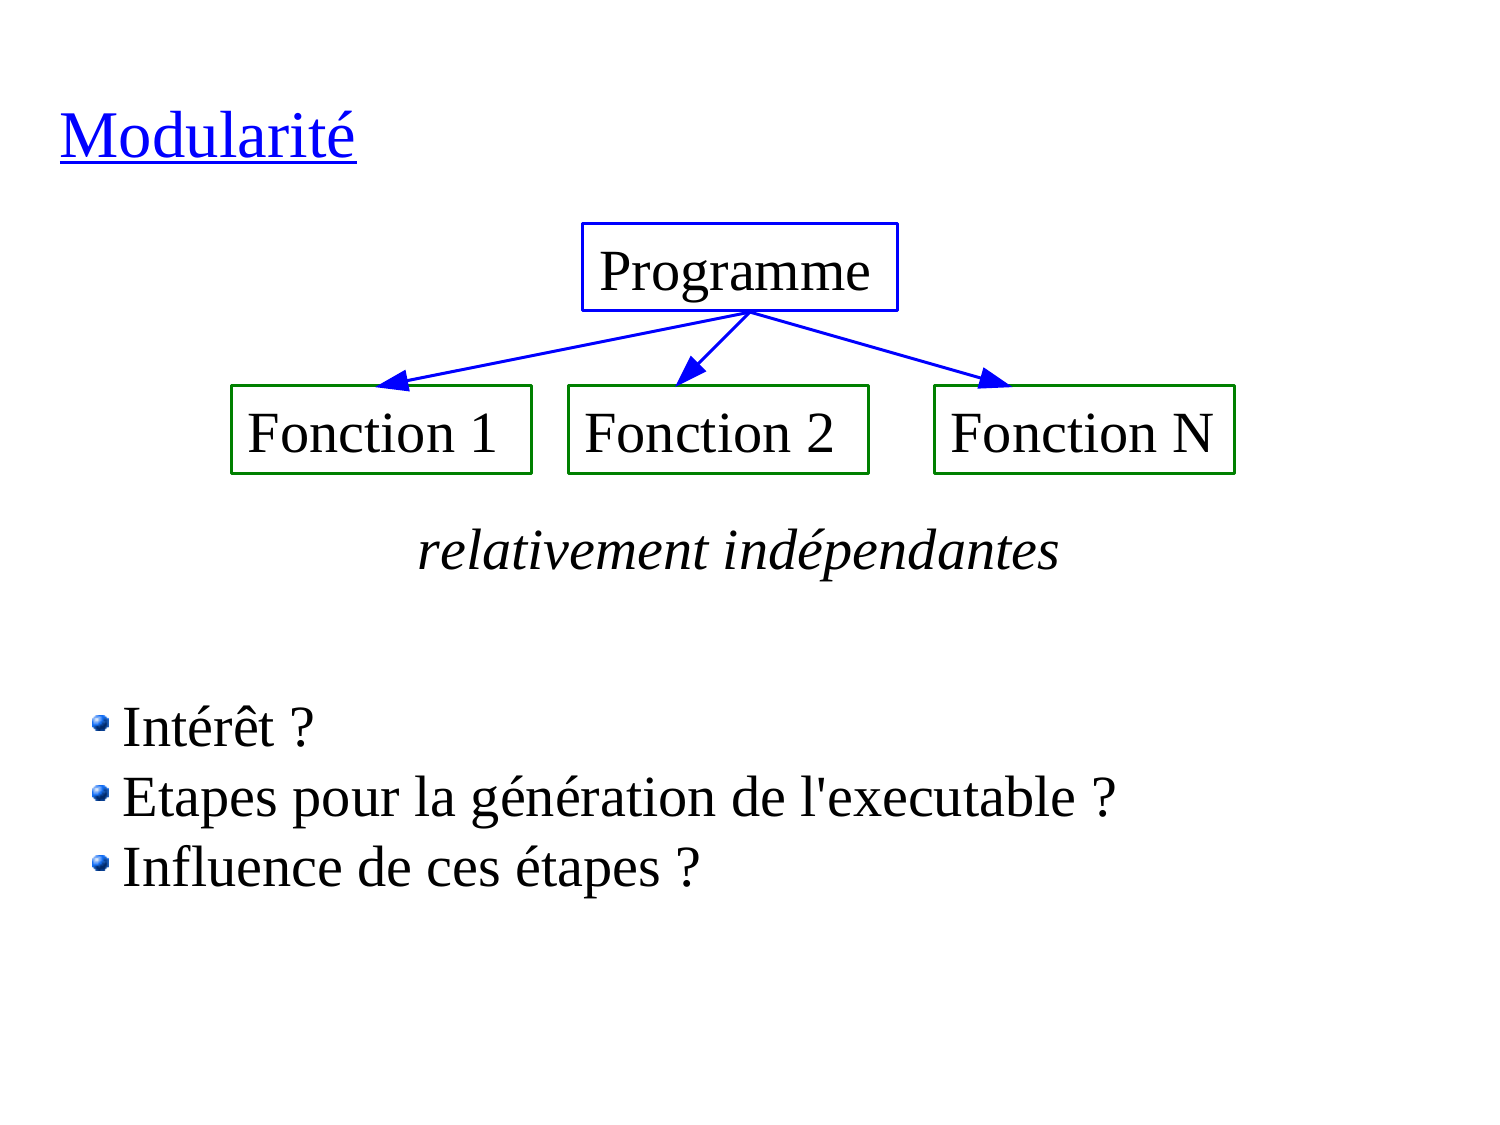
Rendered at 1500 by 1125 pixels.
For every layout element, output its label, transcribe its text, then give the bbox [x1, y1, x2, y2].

text_box Fonction 1 [231, 385, 532, 474]
text_box Fonction 2 [568, 385, 869, 474]
text_box Intérêt ? Etapes pour la génération de l'executable ? Influence de ces étapes ? [77, 680, 1299, 906]
text_box Modularité [45, 83, 751, 178]
text_box Programme [582, 223, 898, 311]
text_box Fonction N [934, 385, 1235, 474]
text_box relativement indépendantes [402, 503, 1148, 589]
